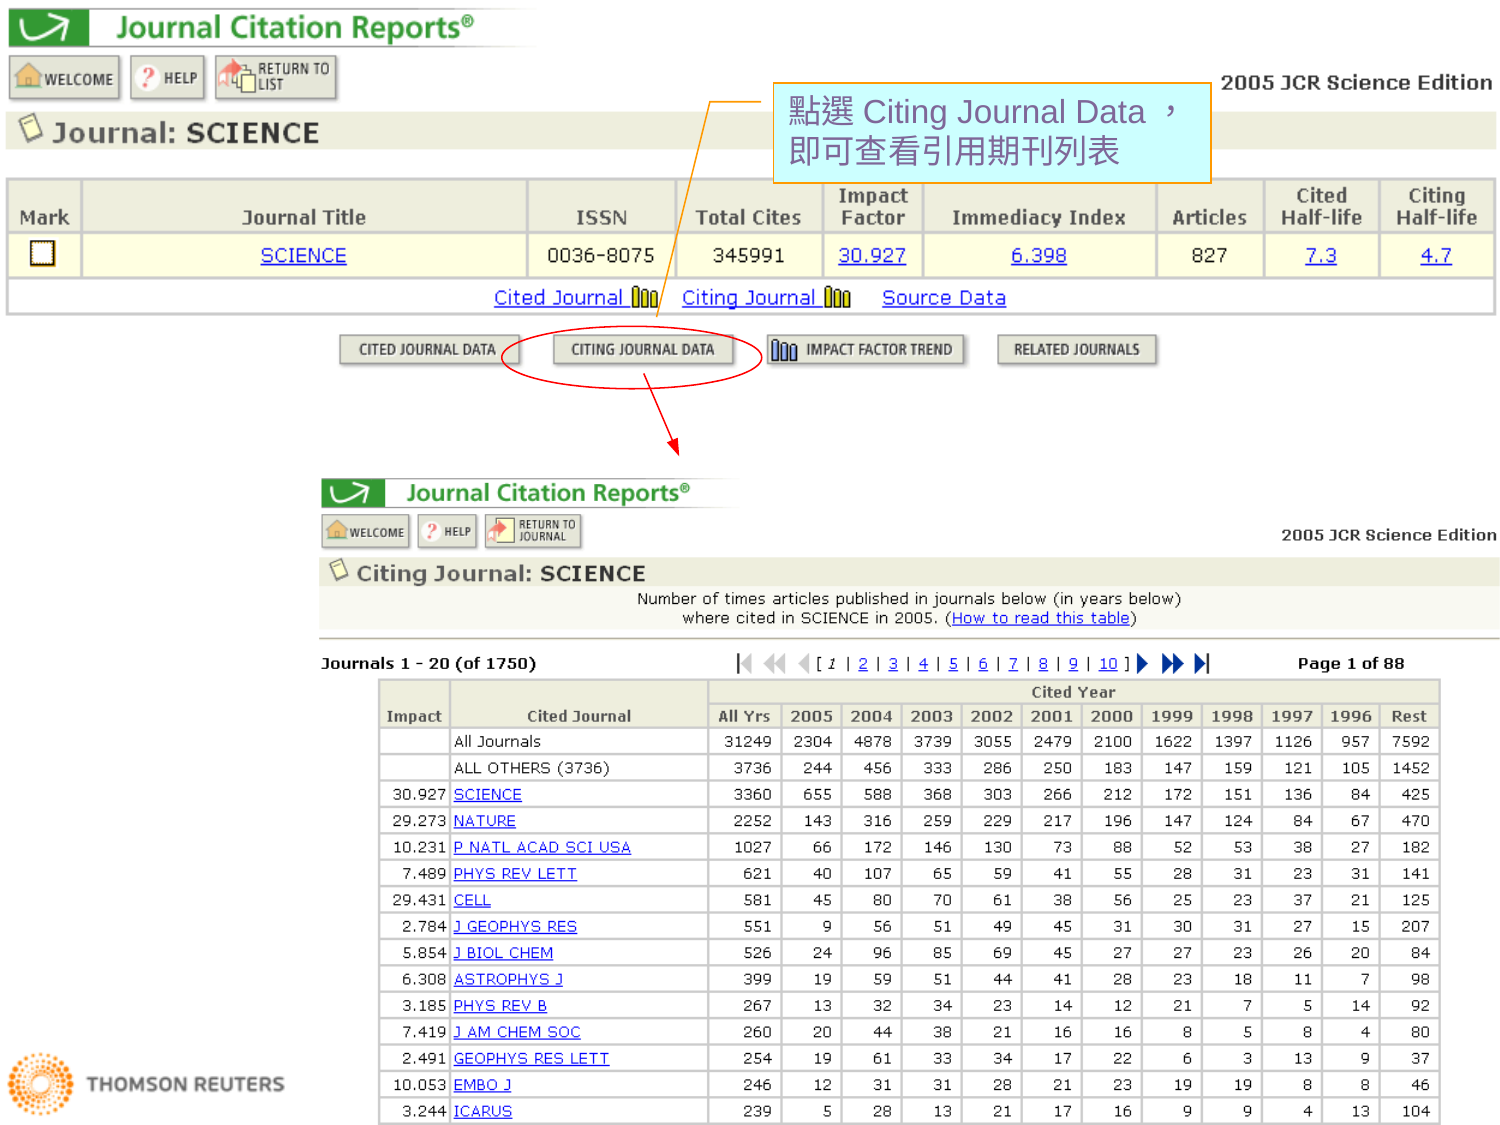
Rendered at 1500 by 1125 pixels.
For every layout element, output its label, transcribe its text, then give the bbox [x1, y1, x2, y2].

picture [503, 328, 760, 387]
picture [312, 471, 1500, 1125]
text_box 點選Citing Journal Data， 即可查看引用期刊列表 [774, 83, 1211, 183]
picture [0, 0, 1500, 399]
